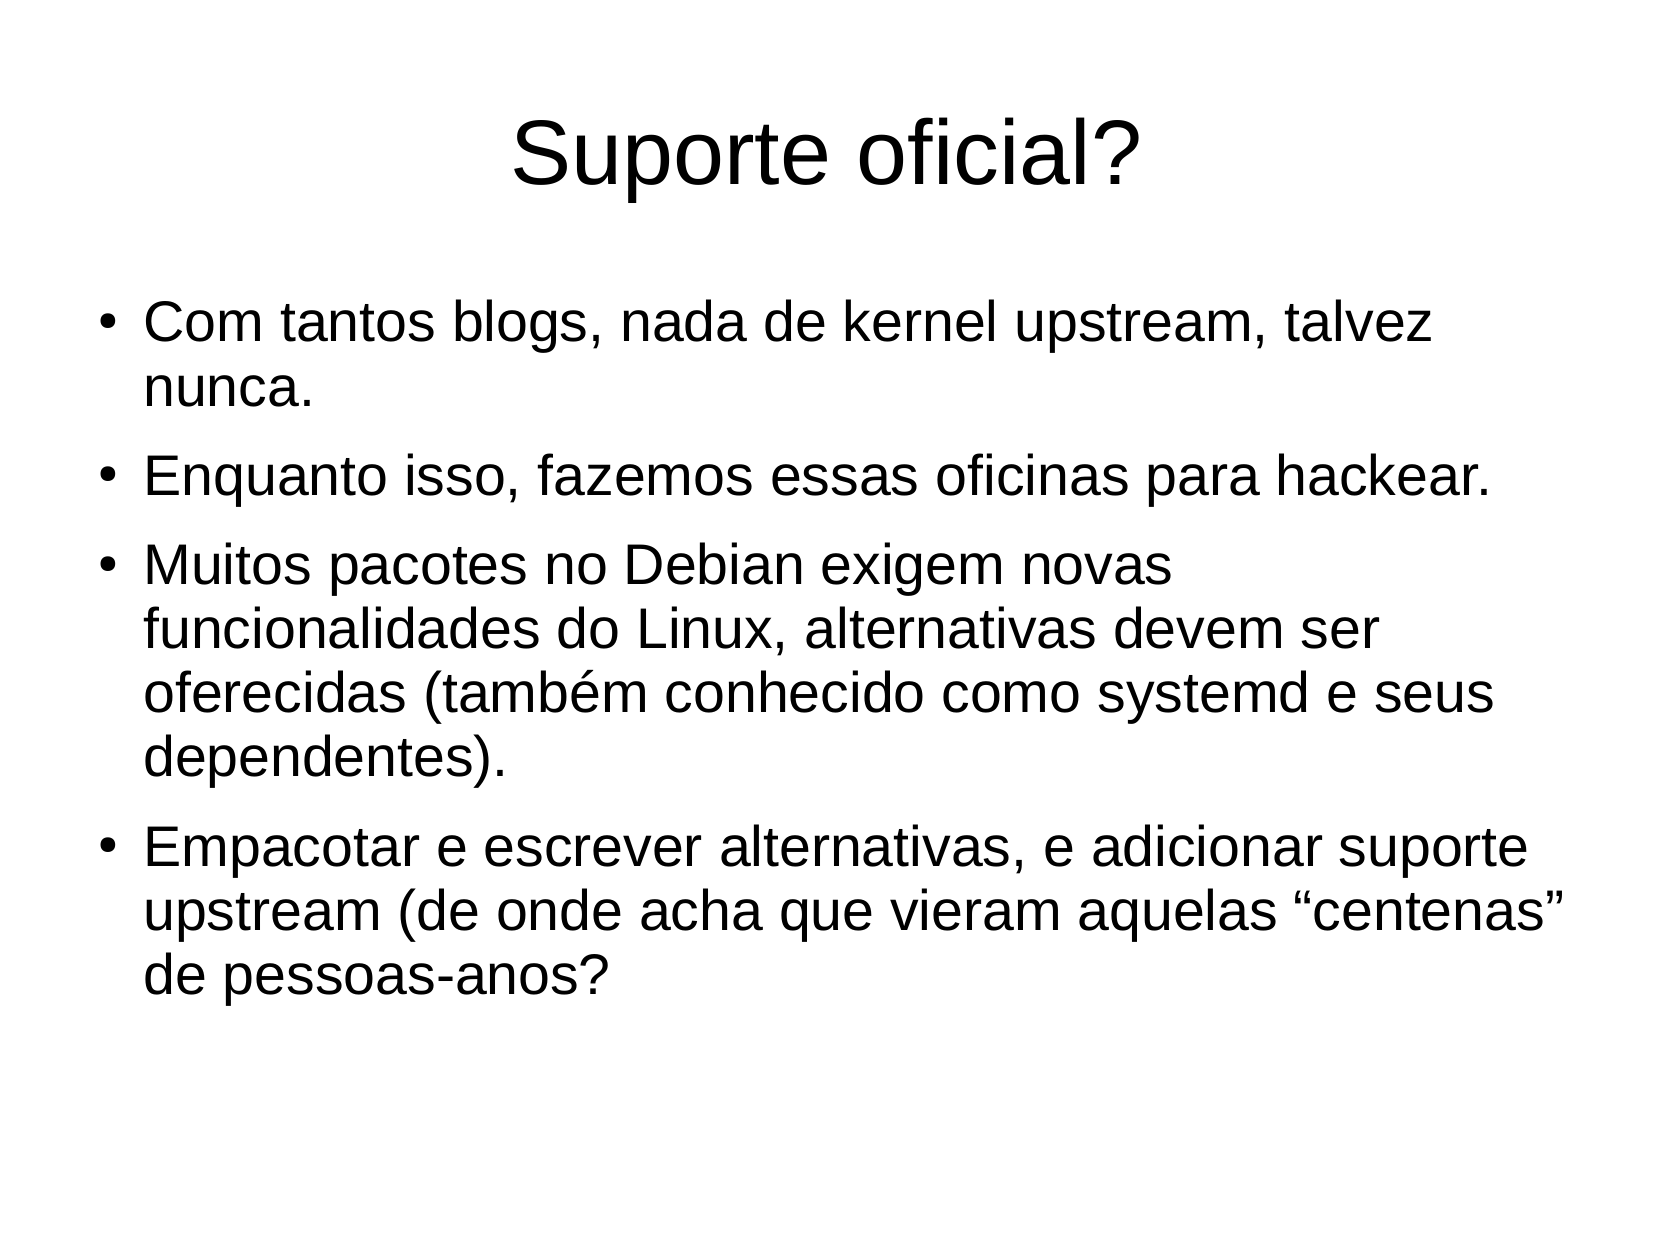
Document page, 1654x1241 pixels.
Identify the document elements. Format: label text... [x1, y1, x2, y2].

list Com tantos blogs, nada de kernel upstream, talvez nunca. Enquanto isso, fazemos essas oficinas para hackear. Muitos pacotes no Debian exigem novas funcionalidades do Linux, alternativas devem ser oferecidas (também conhecido como systemd e seus dependentes). Empacotar e escrever alternativas, e adicionar suporte upstream (de onde acha que vieram aquelas “centenas” de pessoas-anos? [82, 290, 1571, 1010]
title Suporte oficial? [82, 49, 1571, 257]
